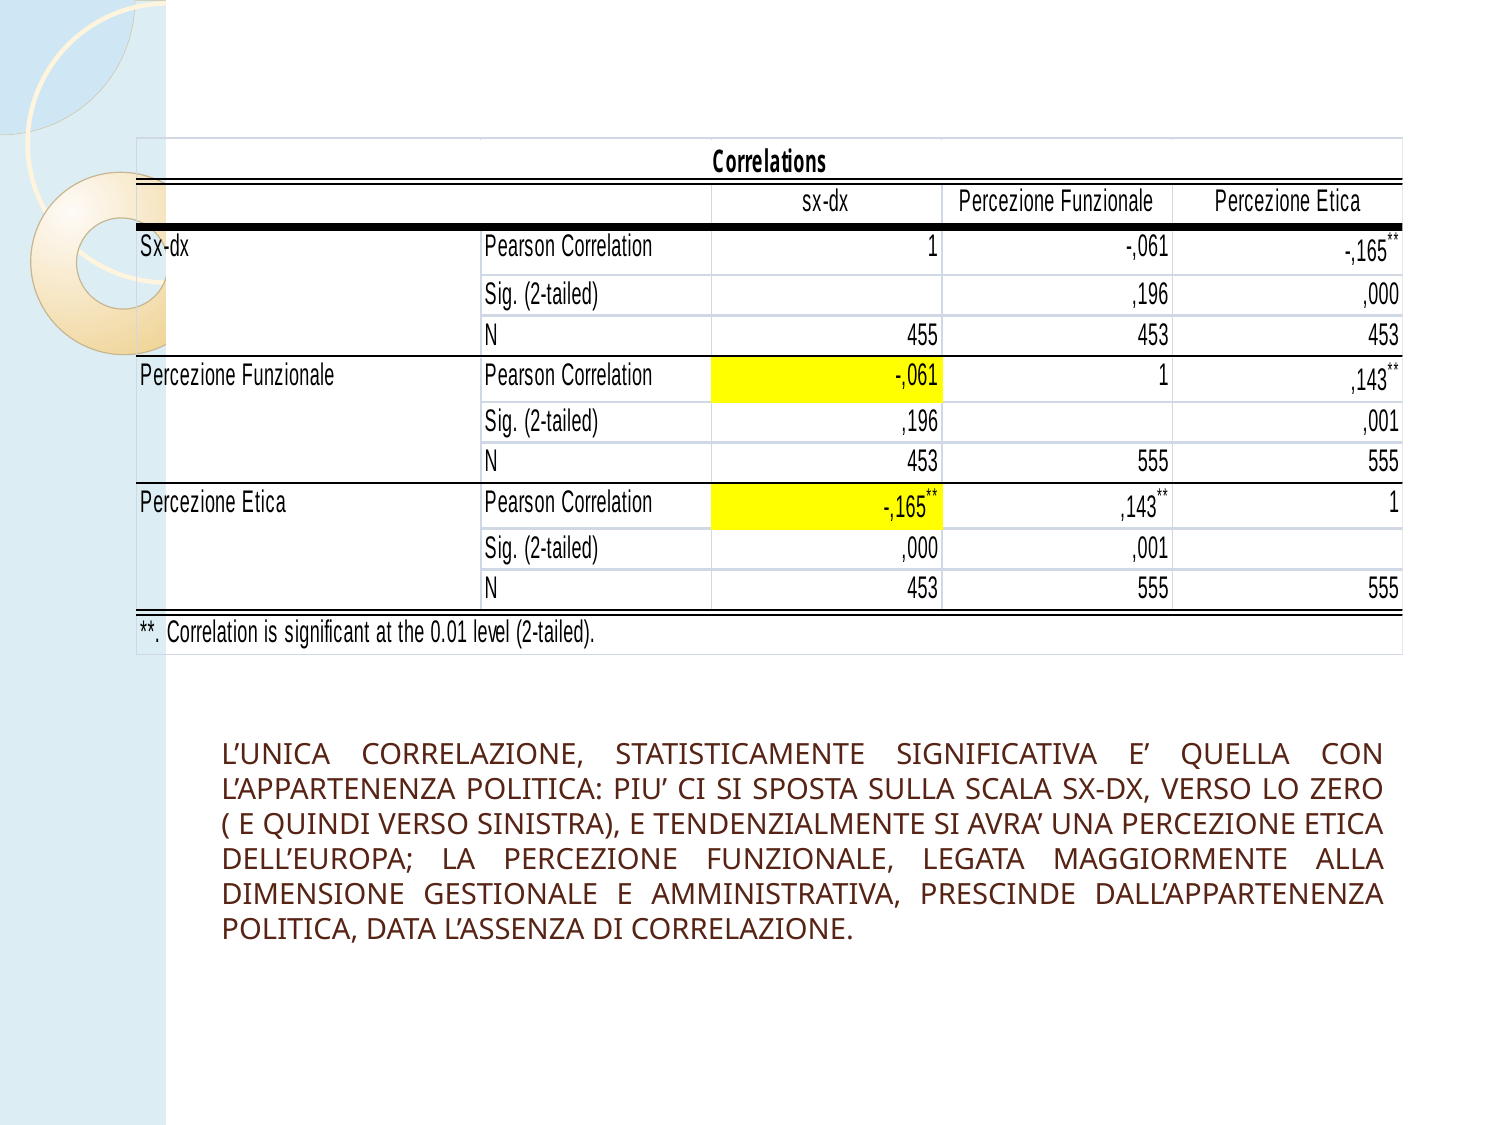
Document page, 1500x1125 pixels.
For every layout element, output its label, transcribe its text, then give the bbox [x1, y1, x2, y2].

picture [135, 137, 1404, 657]
title L’UNICA CORRELAZIONE, STATISTICAMENTE SIGNIFICATIVA E’ QUELLA CON L’APPARTENENZA POLITICA: PIU’ CI SI SPOSTA SULLA SCALA SX-DX, VERSO LO ZERO ( E QUINDI VERSO SINISTRA), E TENDENZIALMENTE SI AVRA’ UNA PERCEZIONE ETICA DELL’EUROPA; LA PERCEZIONE FUNZIONALE, LEGATA MAGGIORMENTE ALLA DIMENSIONE GESTIONALE E AMMINISTRATIVA, PRESCINDE DALL’APPARTENENZA POLITICA, DATA L’ASSENZA DI CORRELAZIONE. [206, 727, 1400, 1000]
